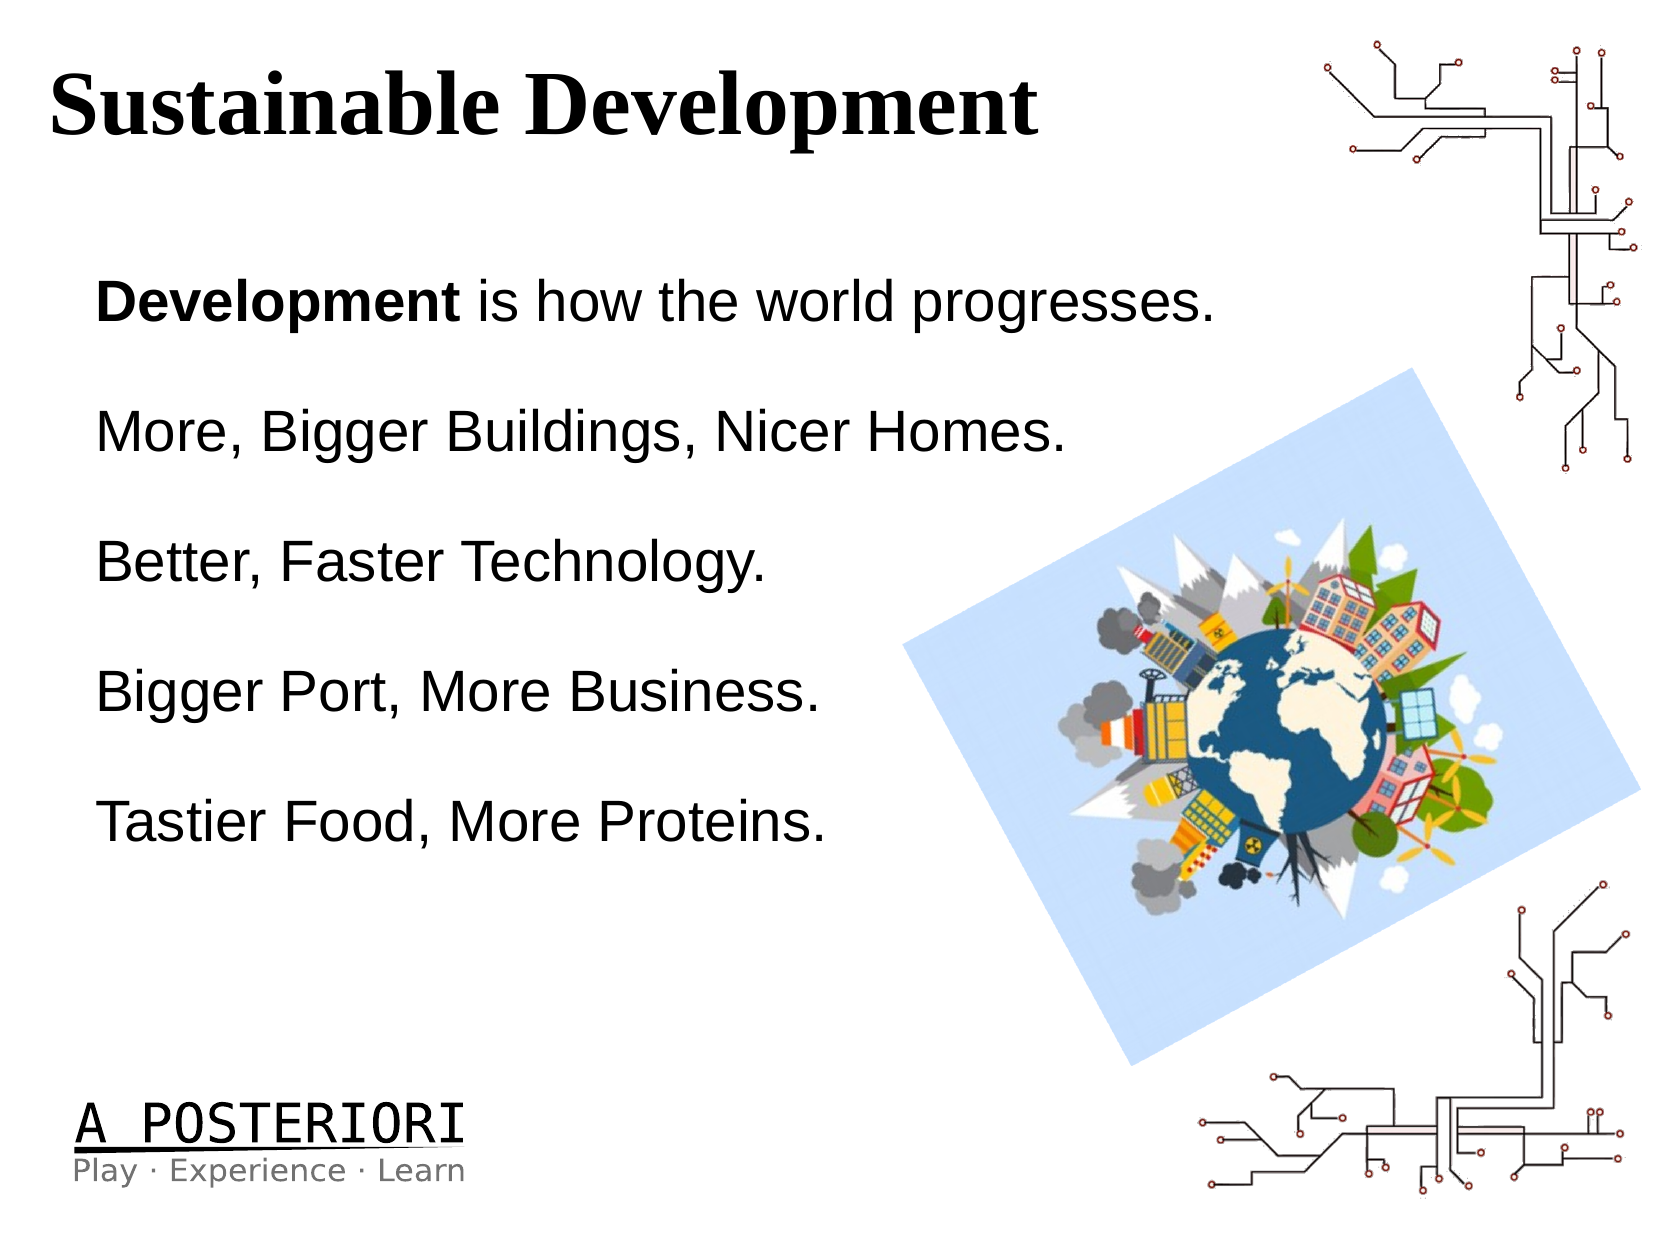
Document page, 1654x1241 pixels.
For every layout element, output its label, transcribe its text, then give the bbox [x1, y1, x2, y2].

picture [73, 1101, 466, 1189]
text_box Development is how the world progresses. More, Bigger Buildings, Nicer Homes. Better, Faster Technology. Bigger Port, More Business. Tastier Food, More Proteins. [80, 260, 1471, 923]
picture [901, 35, 1643, 1201]
title Sustainable Development [11, 14, 1077, 192]
